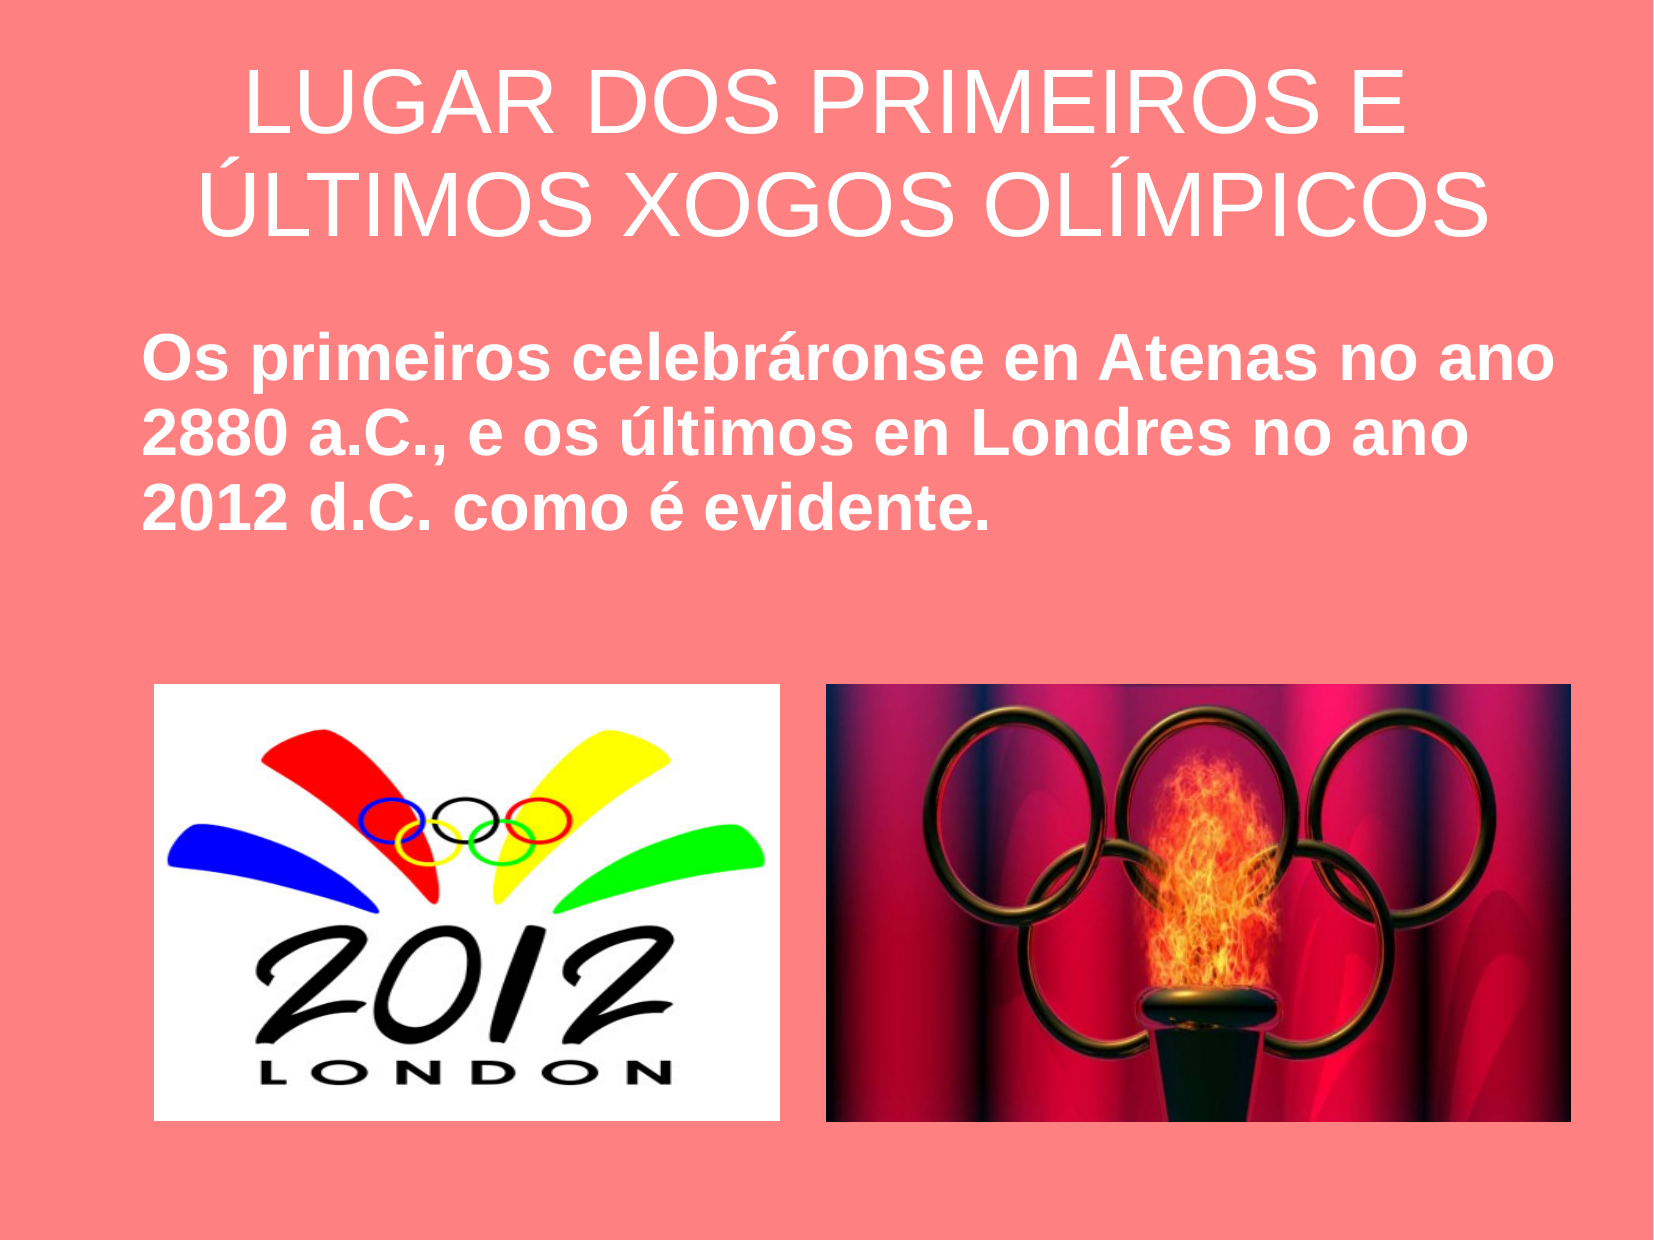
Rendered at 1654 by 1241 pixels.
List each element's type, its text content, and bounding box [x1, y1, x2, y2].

picture [826, 684, 1571, 1123]
list Os primeiros celebráronse en Atenas no ano 2880 a.C., e os últimos en Londres no ano 2012 d.C. como é evidente. [70, 320, 1560, 603]
picture [154, 684, 780, 1121]
title LUGAR DOS PRIMEIROS E ÚLTIMOS XOGOS OLÍMPICOS [82, 49, 1571, 257]
